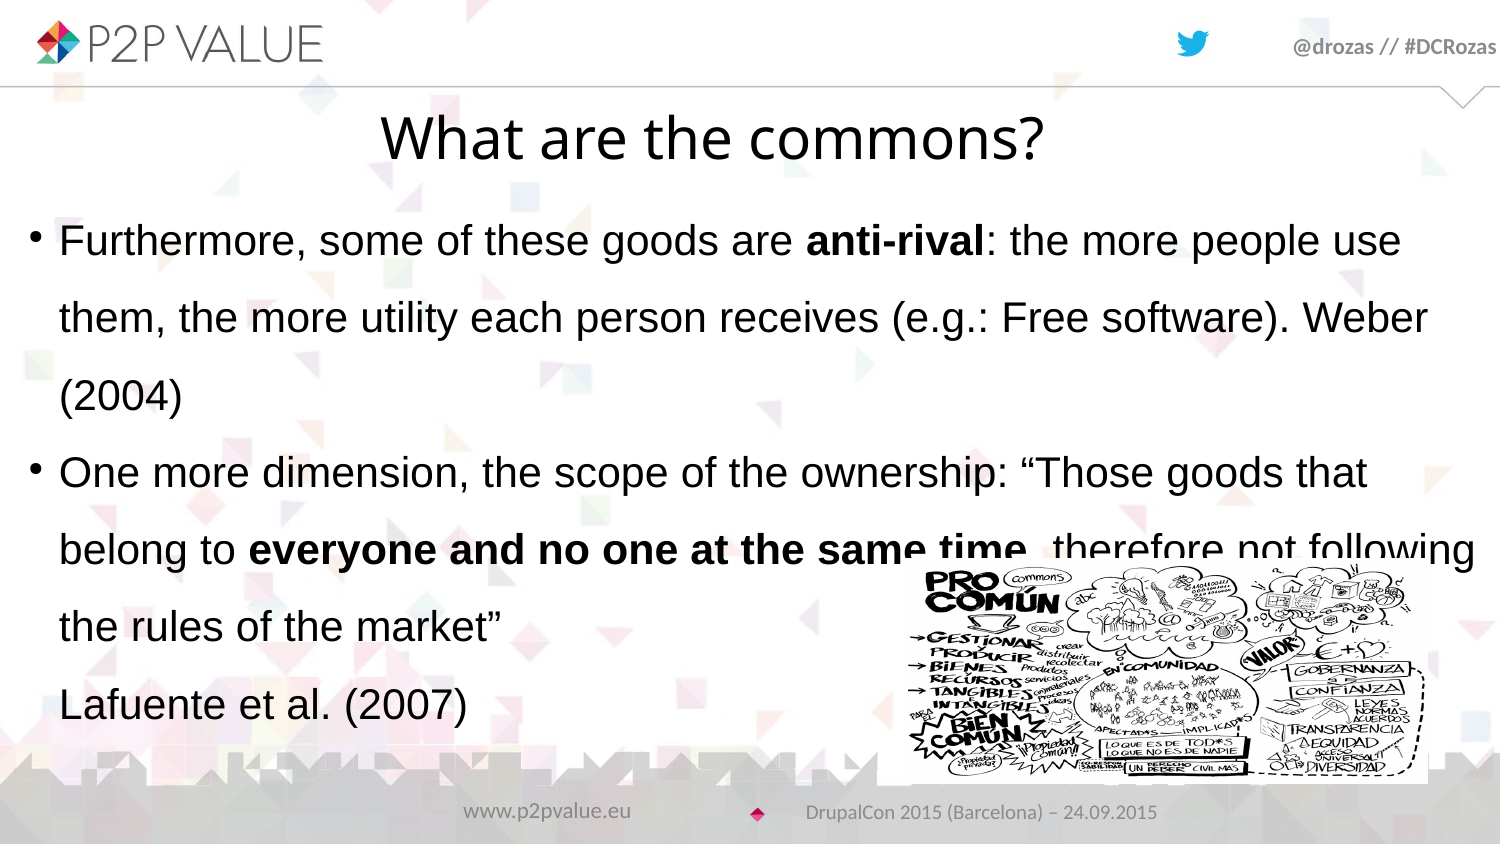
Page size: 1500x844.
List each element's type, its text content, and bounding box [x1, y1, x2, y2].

picture [0, 0, 1500, 844]
text_box DrupalCon 2015 (Barcelona) – 24.09.2015 [792, 788, 1485, 834]
title What are the commons? [60, 92, 1366, 180]
text_box www.p2pvalue.eu [456, 789, 675, 829]
text_box @drozas // #DCRozas [1170, 15, 1500, 76]
subtitle Furthermore, some of these goods are anti-rival: the more people use them, the more utility each person receives (e.g.: Free software). Weber (2004) One more dimension, the scope of the ownership: “Those goods that belong to everyone and no one at the same time, therefore not following the rules of the market” Lafuente et al. (2007) [15, 180, 1496, 736]
